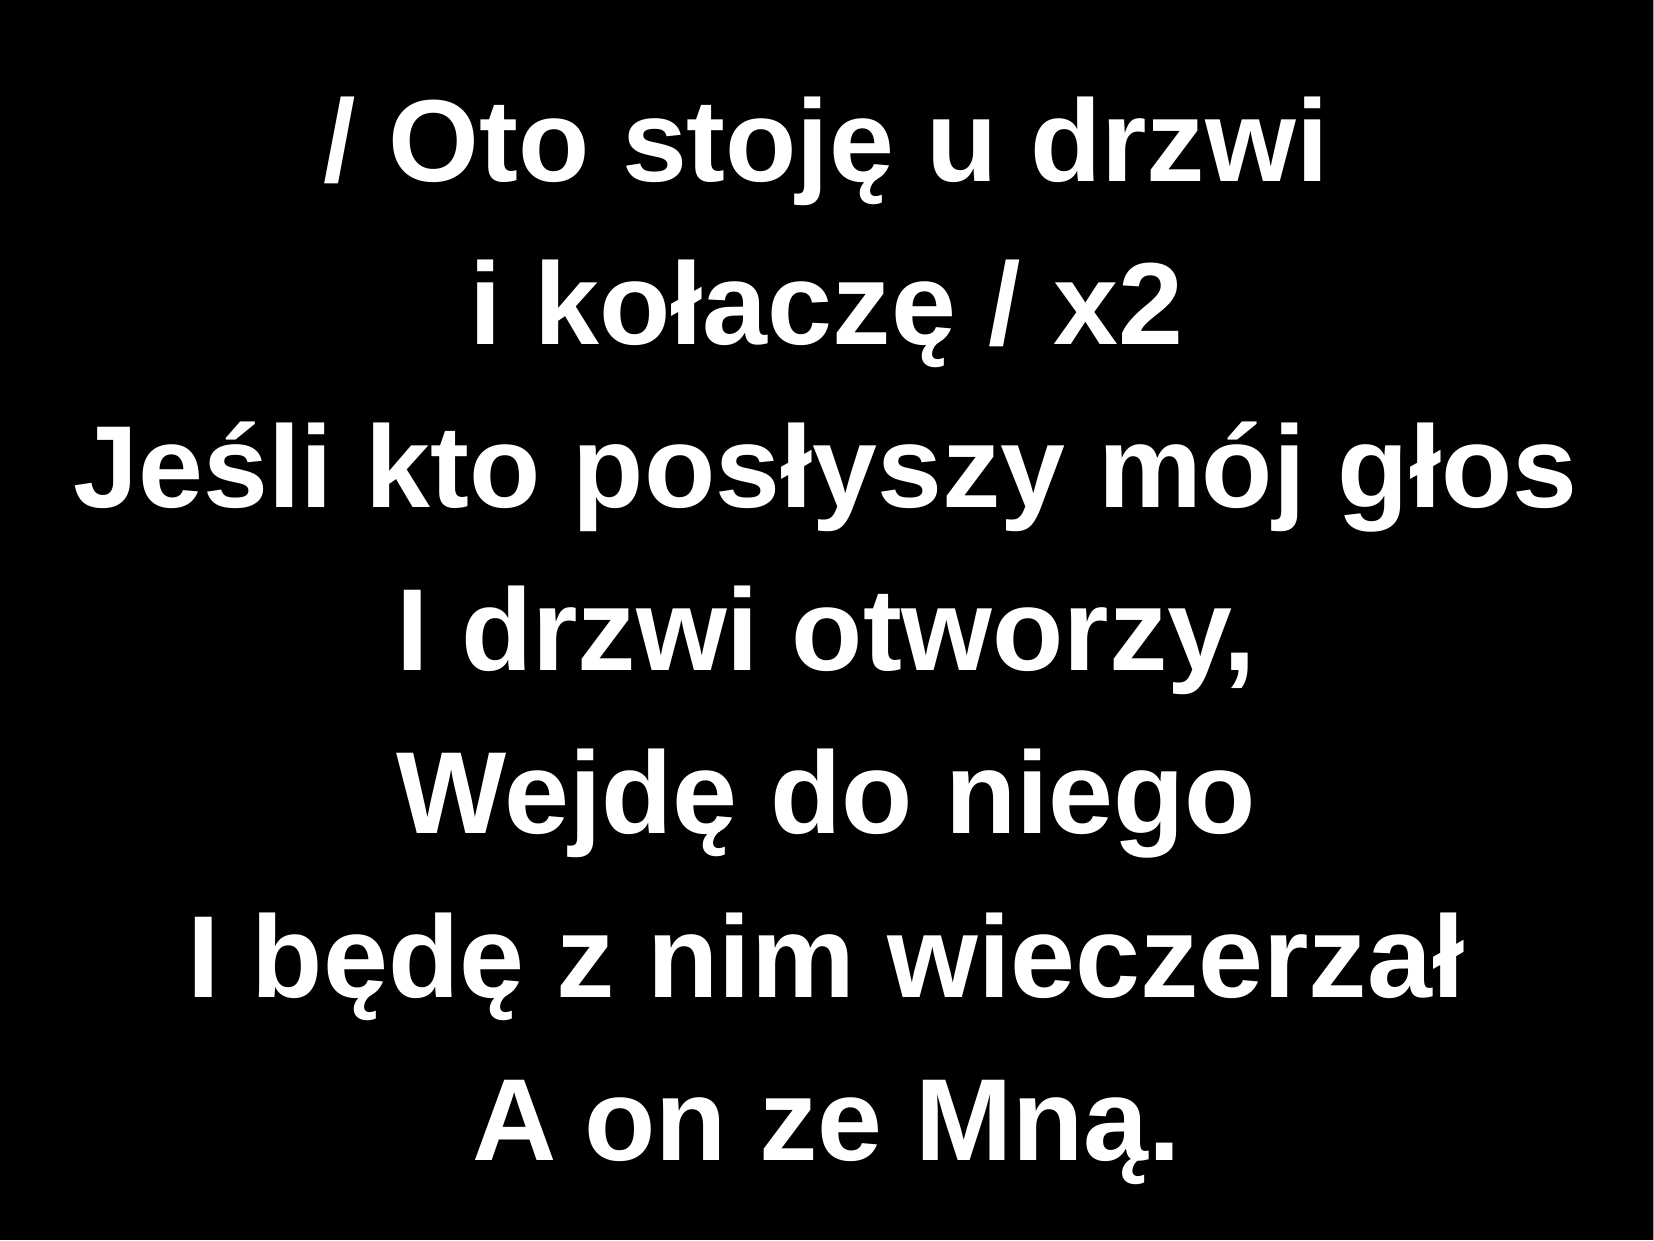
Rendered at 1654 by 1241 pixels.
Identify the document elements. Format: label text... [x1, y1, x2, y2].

subtitle / Oto stoję u drzwi i kołaczę / x2 Jeśli kto posłyszy mój głos I drzwi otworzy, Wejdę do niego I będę z nim wieczerzał A on ze Mną. [0, 0, 1654, 1229]
